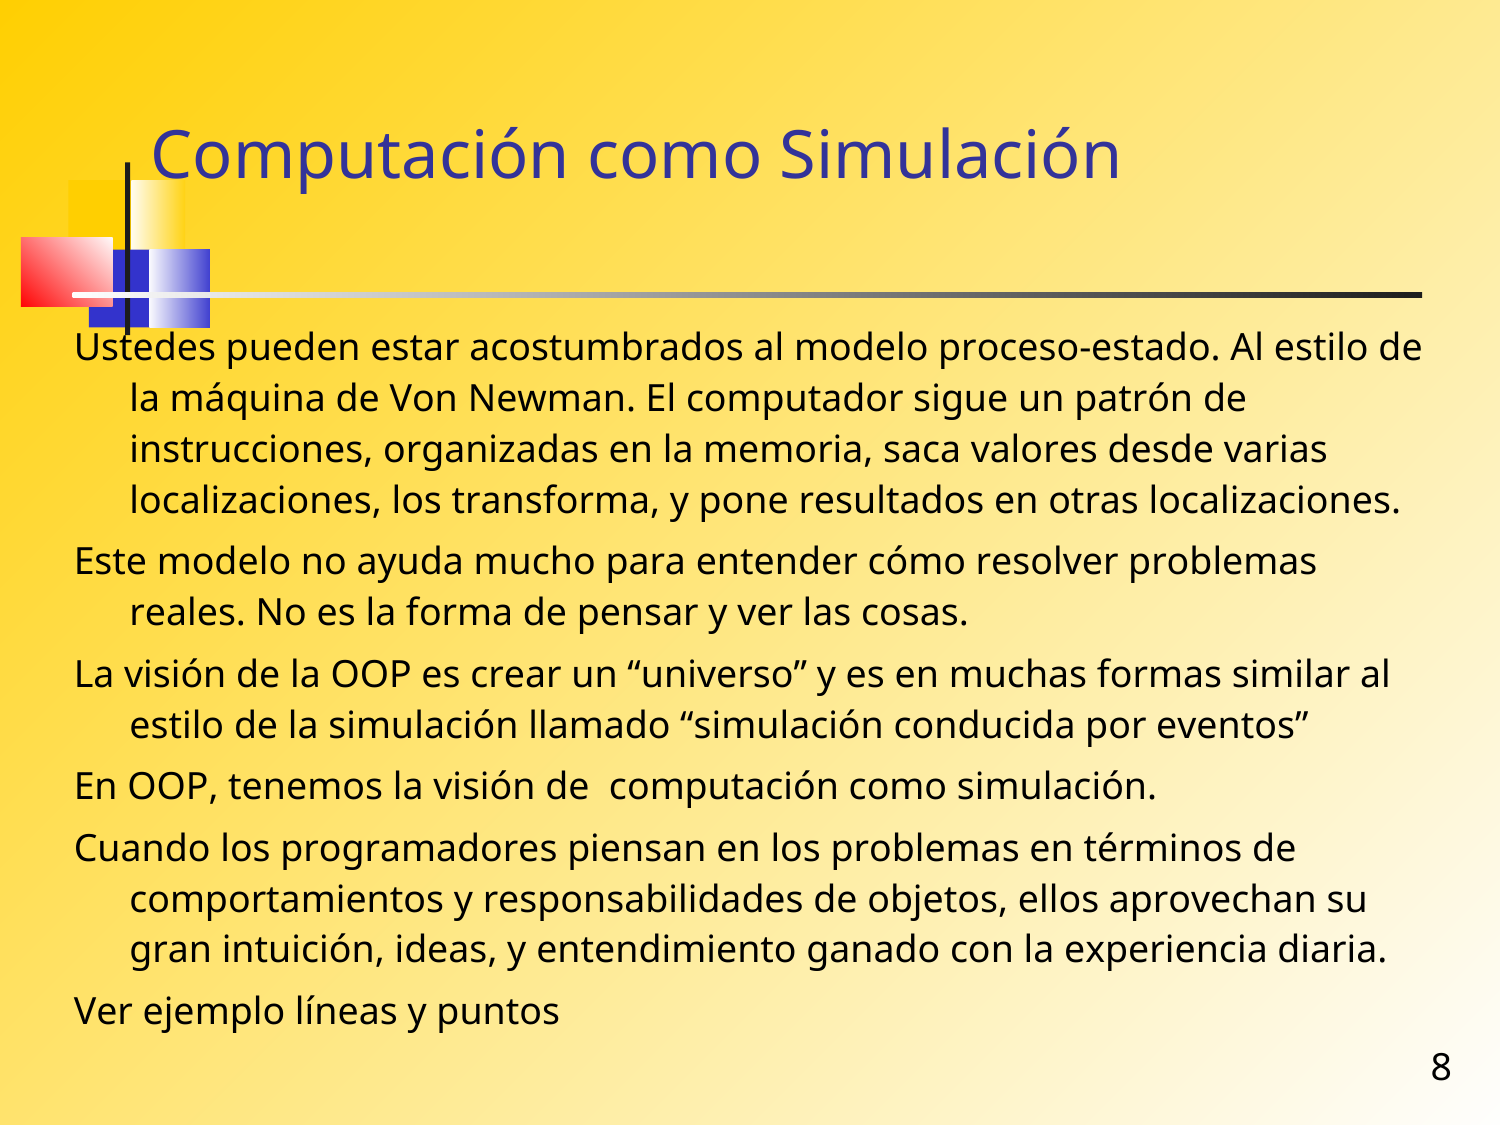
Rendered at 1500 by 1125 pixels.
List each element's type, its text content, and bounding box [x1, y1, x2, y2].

title Computación como Simulación [135, 42, 1424, 206]
list Ustedes pueden estar acostumbrados al modelo proceso-estado. Al estilo de la máquina de Von Newman. El computador sigue un patrón de instrucciones, organizadas en la memoria, saca valores desde varias localizaciones, los transforma, y pone resultados en otras localizaciones. Este modelo no ayuda mucho para entender cómo resolver problemas reales. No es la forma de pensar y ver las cosas. La visión de la OOP es crear un “universo” y es en muchas formas similar al estilo de la simulación llamado “simulación conducida por eventos” En OOP, tenemos la visión de computación como simulación. Cuando los programadores piensan en los problemas en términos de comportamientos y responsabilidades de objetos, ellos aprovechan su gran intuición, ideas, y entendimiento ganado con la experiencia diaria. Ver ejemplo líneas y puntos [59, 312, 1447, 1125]
